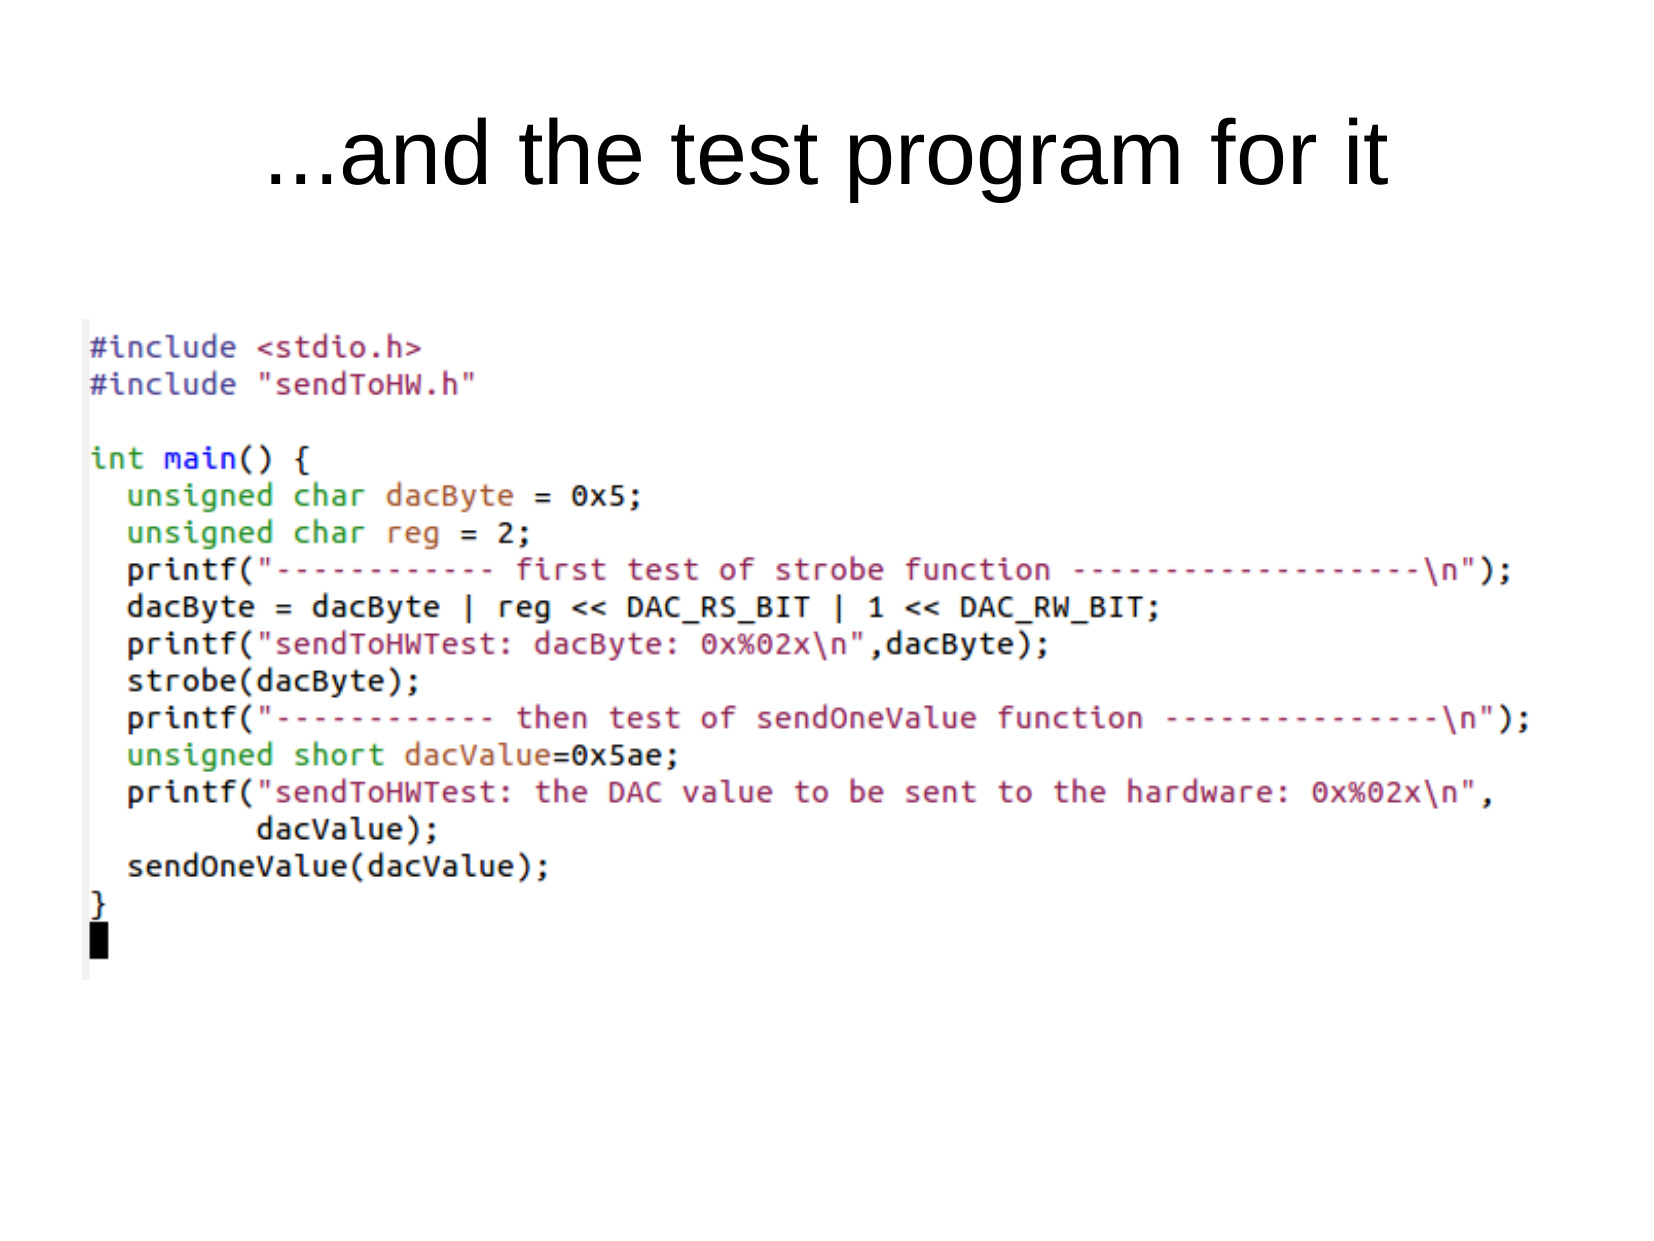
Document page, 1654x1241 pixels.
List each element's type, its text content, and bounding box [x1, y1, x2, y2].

title ...and the test program for it [82, 49, 1571, 257]
picture [82, 319, 1571, 980]
